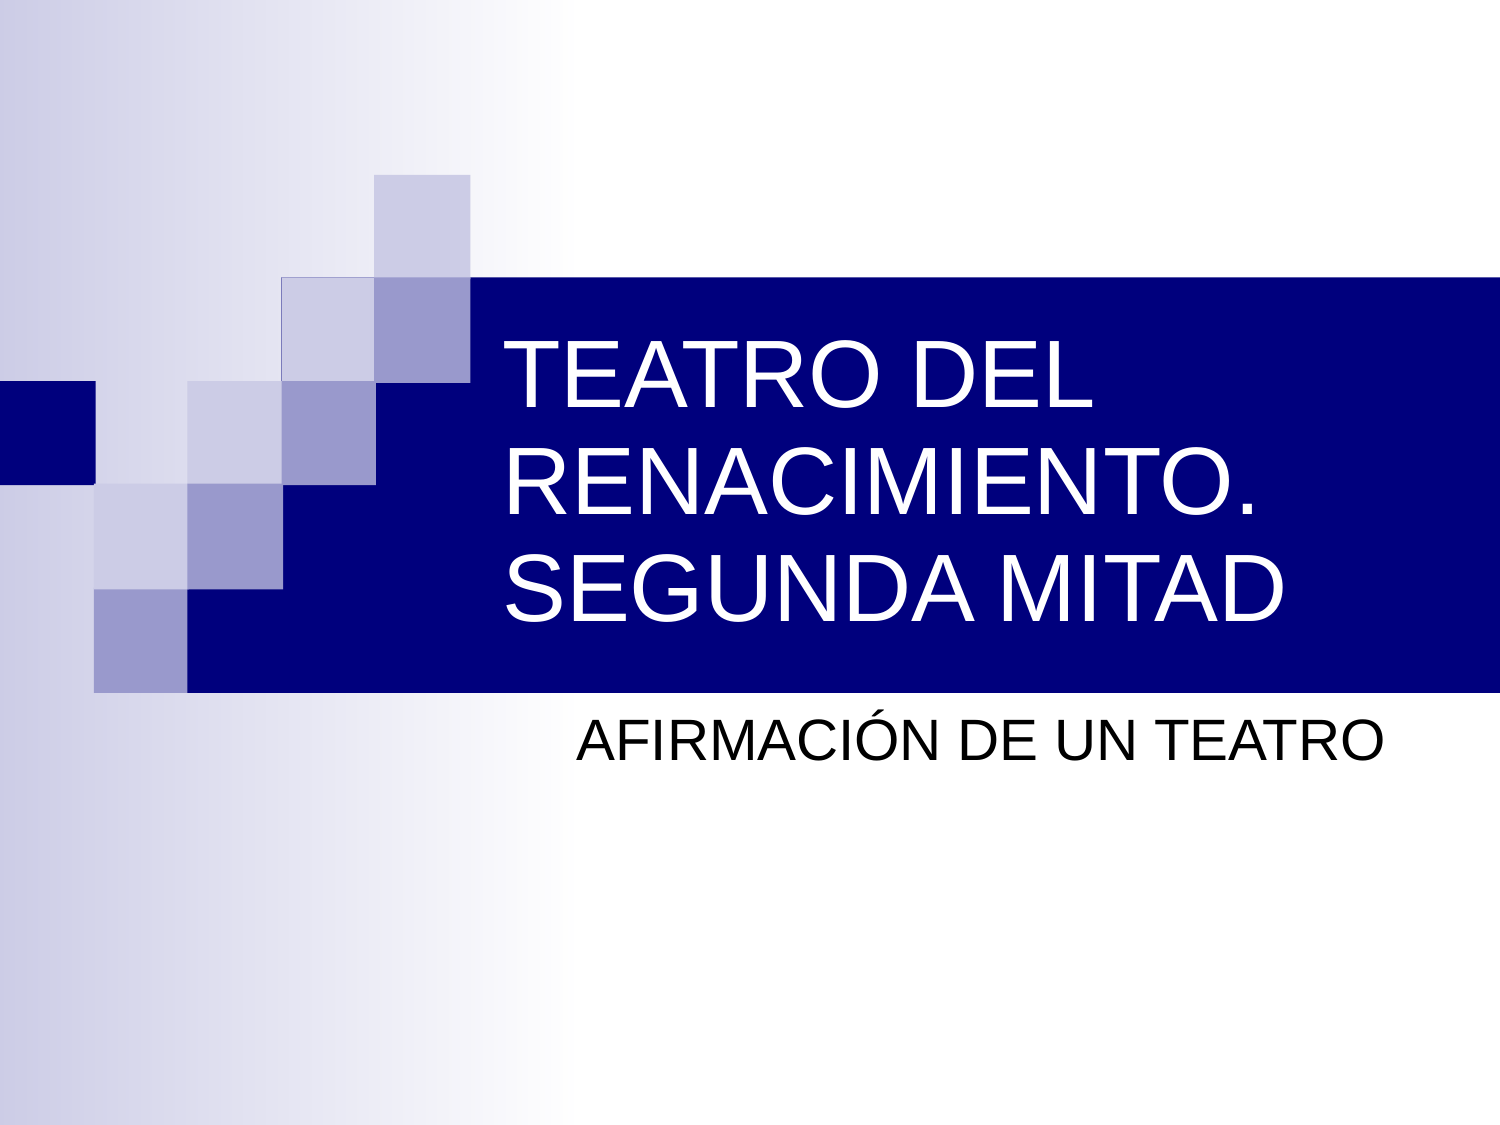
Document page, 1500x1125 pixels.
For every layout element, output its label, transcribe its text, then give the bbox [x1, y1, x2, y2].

title TEATRO DEL RENACIMIENTO. SEGUNDA MITAD [487, 260, 1476, 699]
subtitle AFIRMACIÓN DE UN TEATRO [487, 699, 1476, 988]
